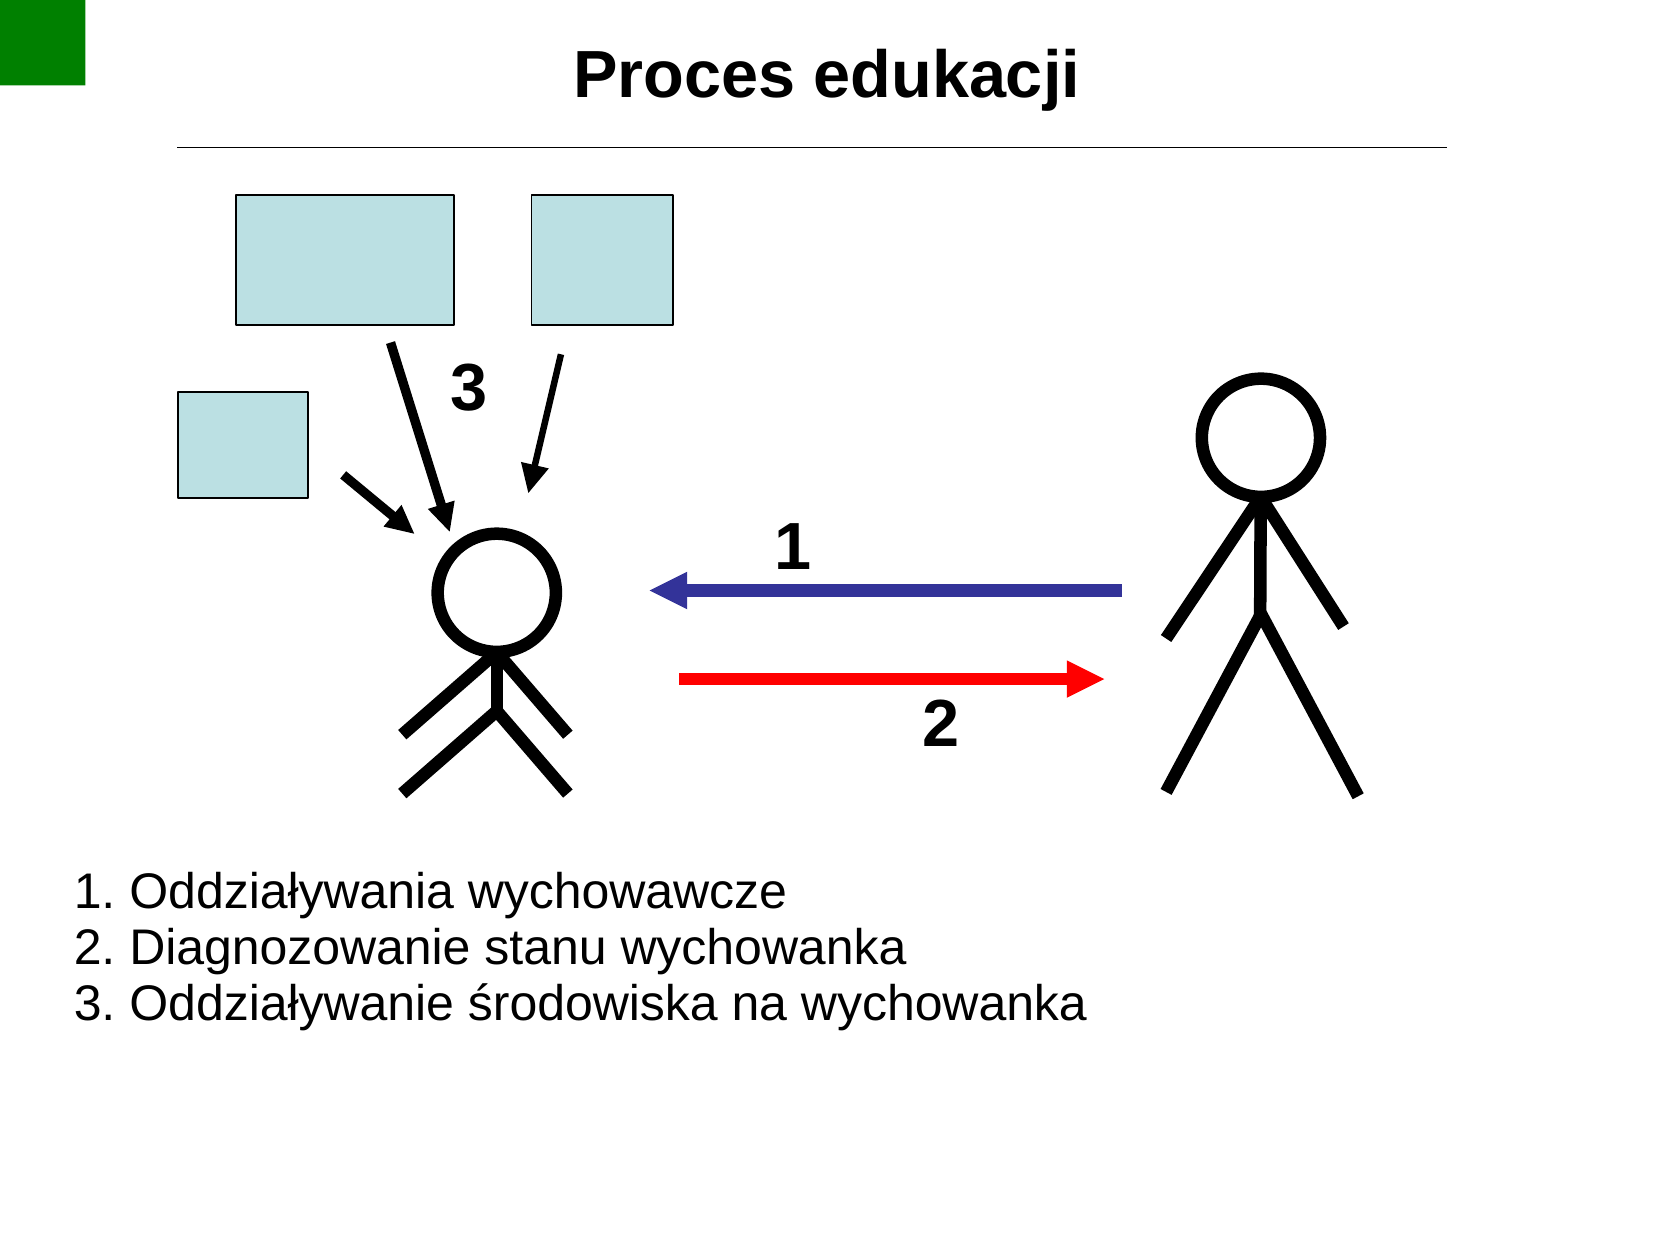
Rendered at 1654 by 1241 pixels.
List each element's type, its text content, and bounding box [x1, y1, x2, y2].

text_box 1. Oddziaływania wychowawcze 2. Diagnozowanie stanu wychowanka 3. Oddziaływanie środowiska na wychowanka [58, 856, 1595, 1058]
text_box Proces edukacji [221, 29, 1433, 123]
text_box 3 [435, 342, 512, 435]
text_box 2 [907, 679, 984, 772]
text_box [177, 392, 308, 499]
text_box [0, 0, 86, 86]
text_box 1 [760, 501, 837, 595]
text_box [531, 194, 674, 325]
text_box [236, 194, 454, 325]
